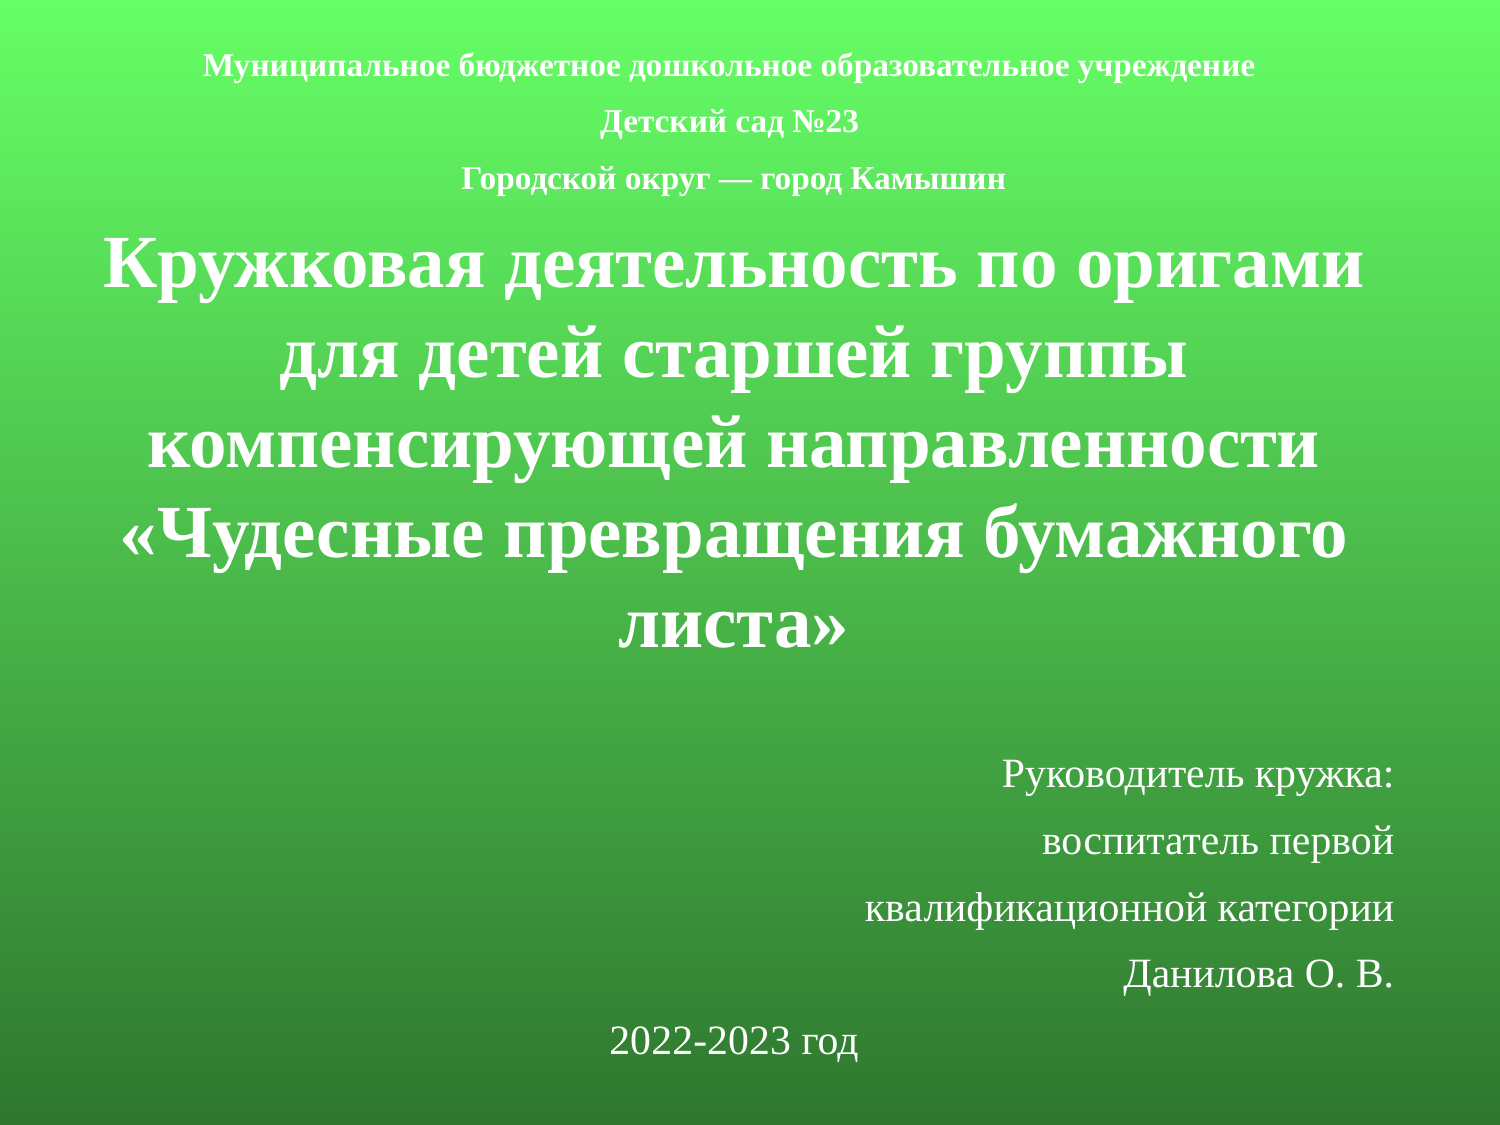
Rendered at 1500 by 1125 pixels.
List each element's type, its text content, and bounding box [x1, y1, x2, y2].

list Муниципальное бюджетное дошкольное образовательное учреждение Детский сад №23 Городской округ — город Камышин Кружковая деятельность по оригами для детей старшей группы компенсирующей направленности «Чудесные превращения бумажного листа» Руководитель кружка: воспитатель первой квалификационной категории Данилова О. В. 2022-2023 год [59, 35, 1410, 1087]
